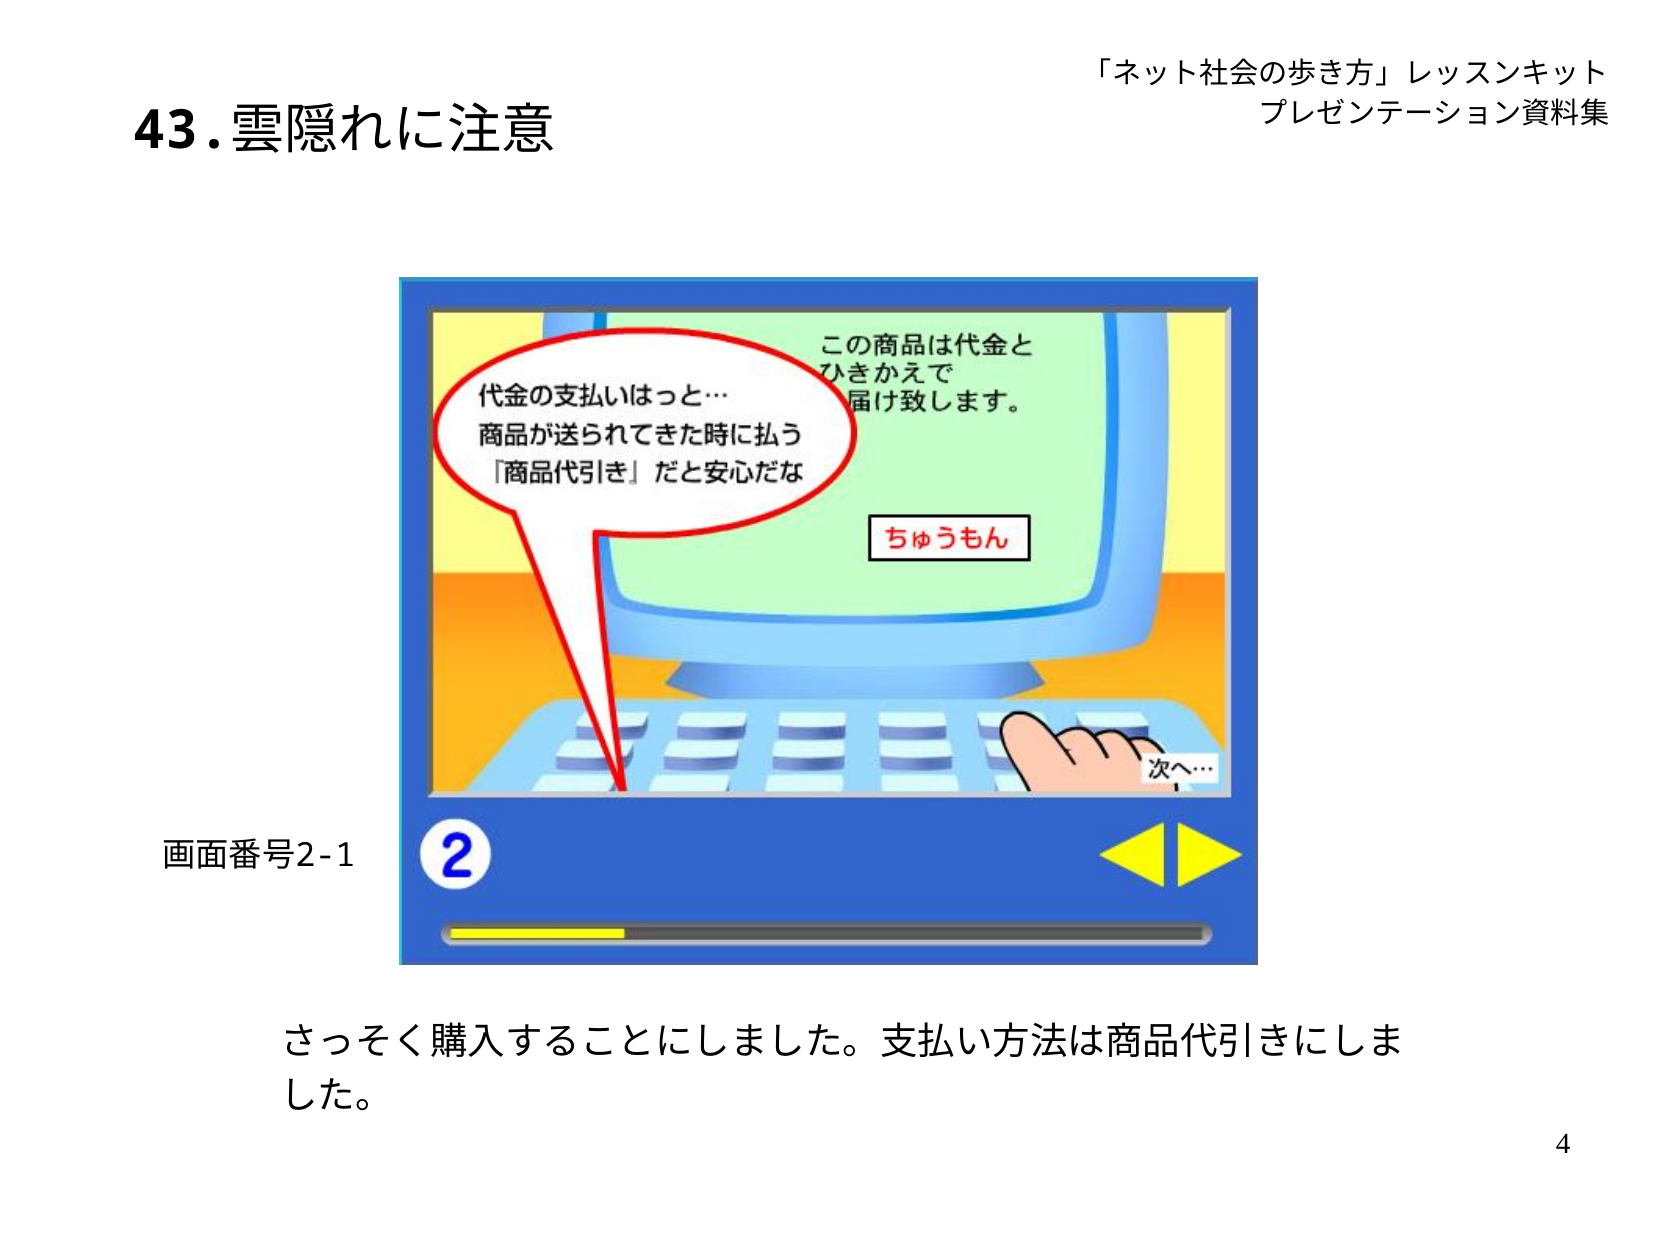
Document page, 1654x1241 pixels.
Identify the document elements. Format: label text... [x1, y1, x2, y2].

picture [399, 277, 1258, 965]
text_box 画面番号2-1 [147, 826, 384, 882]
text_box 「ネット社会の歩き方」レッスンキット プレゼンテーション資料集 [1062, 44, 1625, 139]
text_box 43.雲隠れに注意 [118, 88, 1241, 169]
text_box さっそく購入することにしました。支払い方法は商品代引きにしました。 [265, 1003, 1447, 1128]
